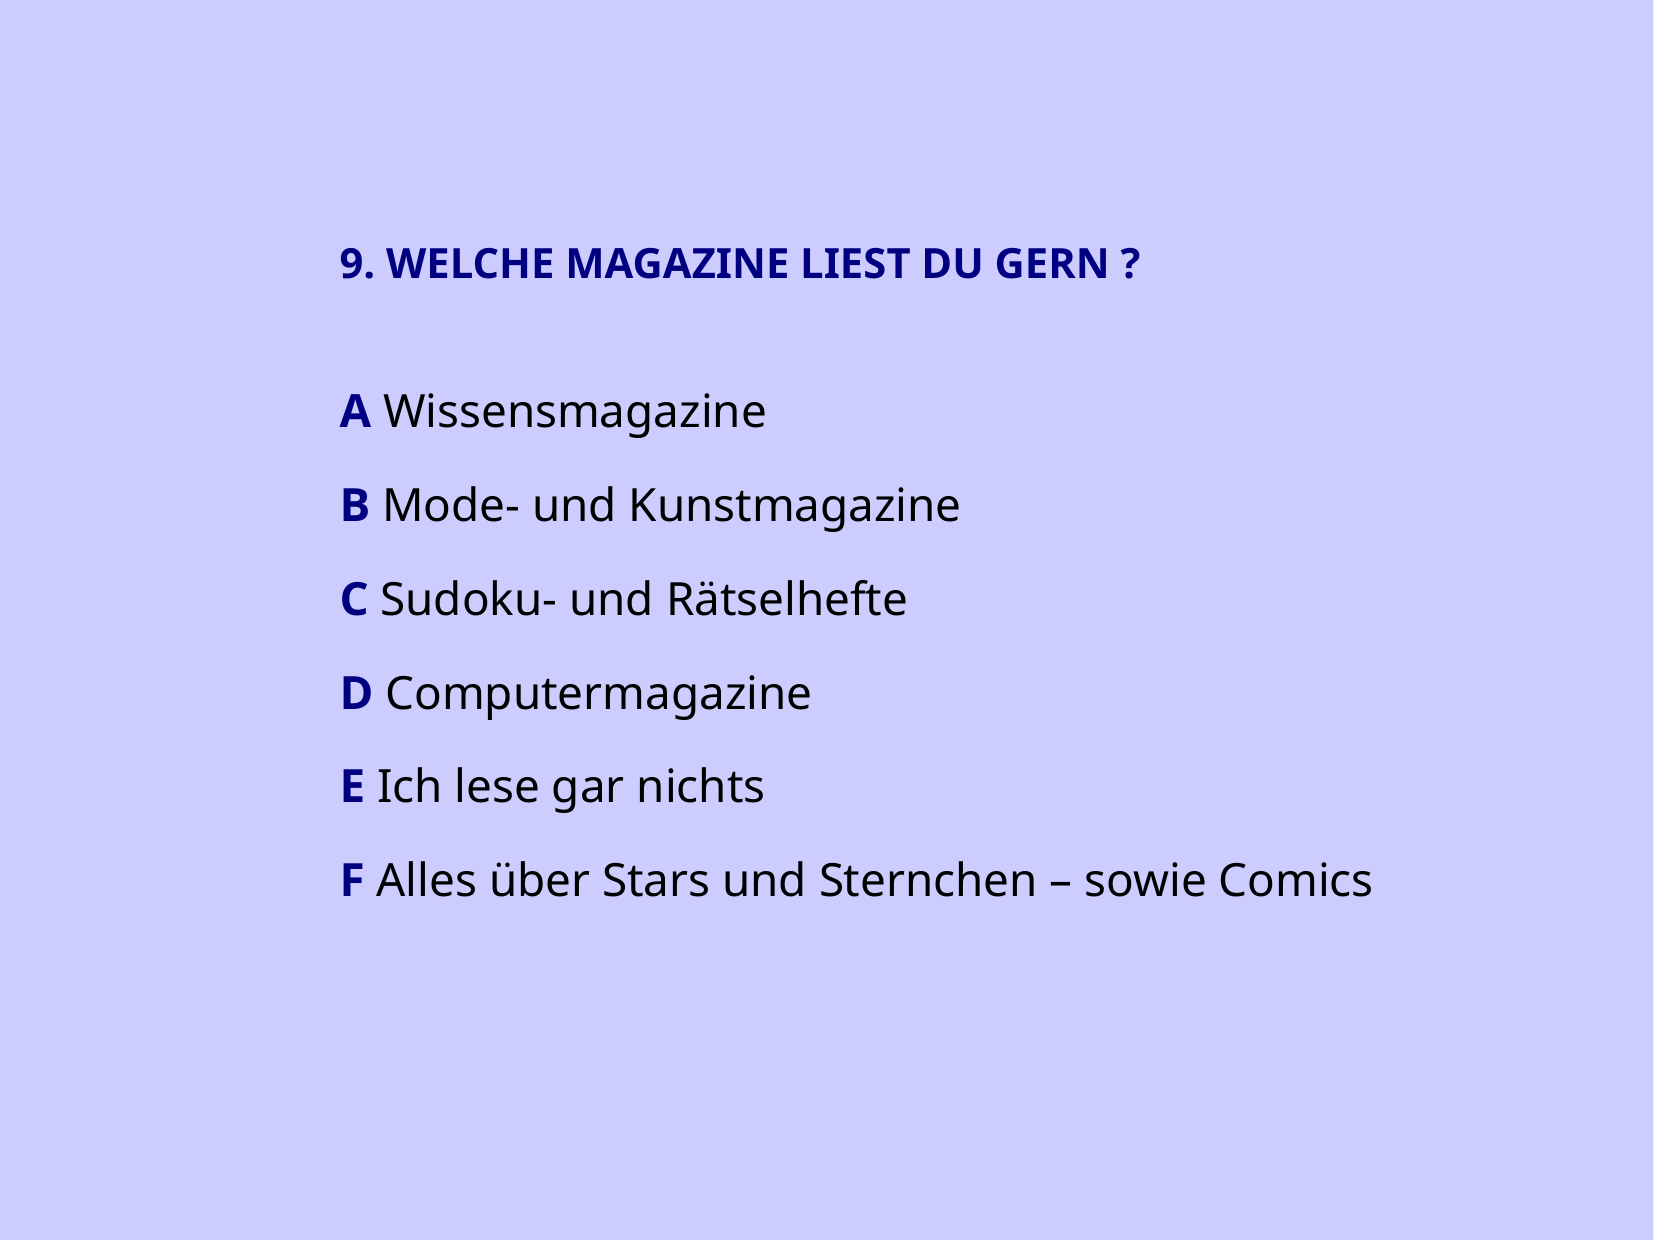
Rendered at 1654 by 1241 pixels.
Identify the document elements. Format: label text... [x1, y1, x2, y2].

text_box 9. WELCHE MAGAZINE LIEST DU GERN ? A Wissensmagazine B Mode- und Kunstmagazine C Sudoku- und Rätselhefte D Computermagazine E Ich lese gar nichts F Alles über Stars und Sternchen – sowie Comics [324, 226, 1447, 945]
